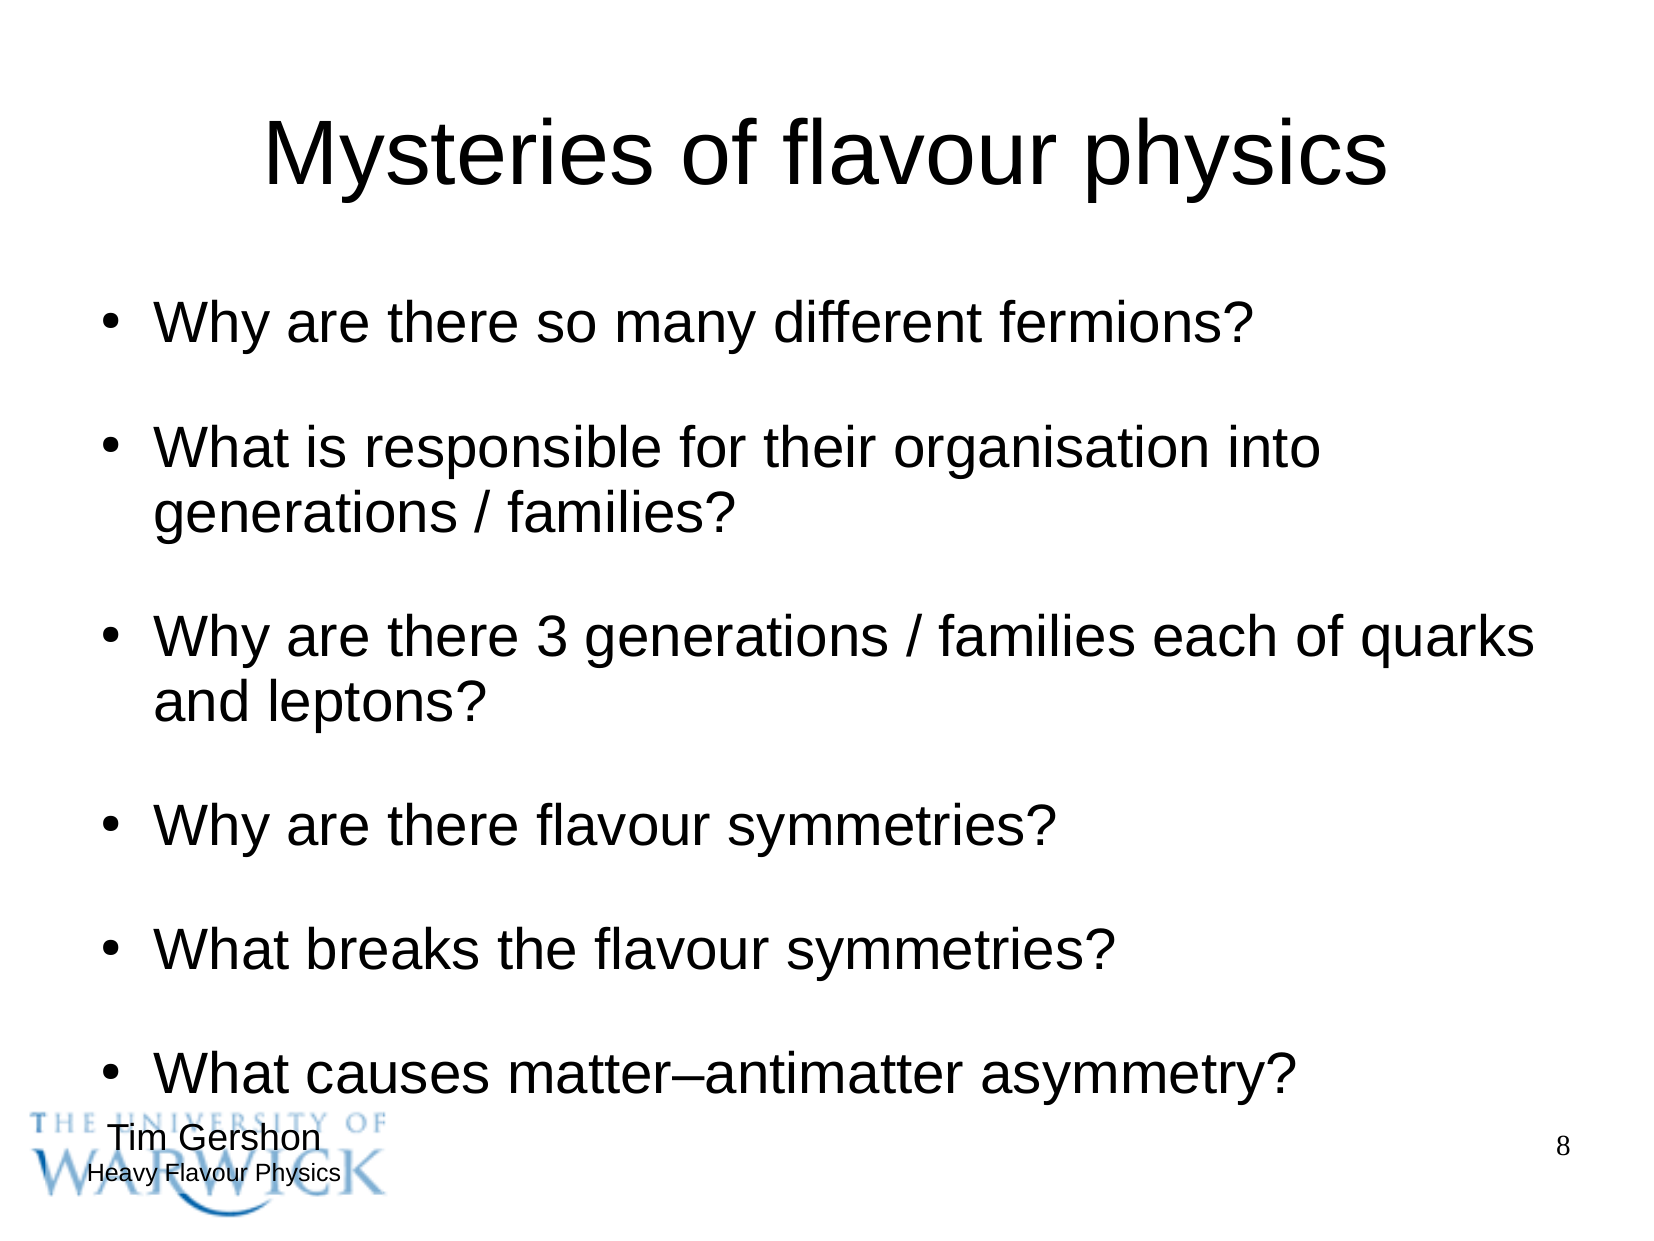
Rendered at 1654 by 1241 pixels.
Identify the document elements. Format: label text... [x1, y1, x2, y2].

title Mysteries of flavour physics [82, 56, 1571, 250]
list Why are there so many different fermions? What is responsible for their organisation into generations / families? Why are there 3 generations / families each of quarks and leptons? Why are there flavour symmetries? What breaks the flavour symmetries? What causes matter–antimatter asymmetry? [82, 290, 1571, 1106]
text_box Tim Gershon Heavy Flavour Physics [45, 1108, 383, 1194]
picture [19, 1106, 406, 1232]
